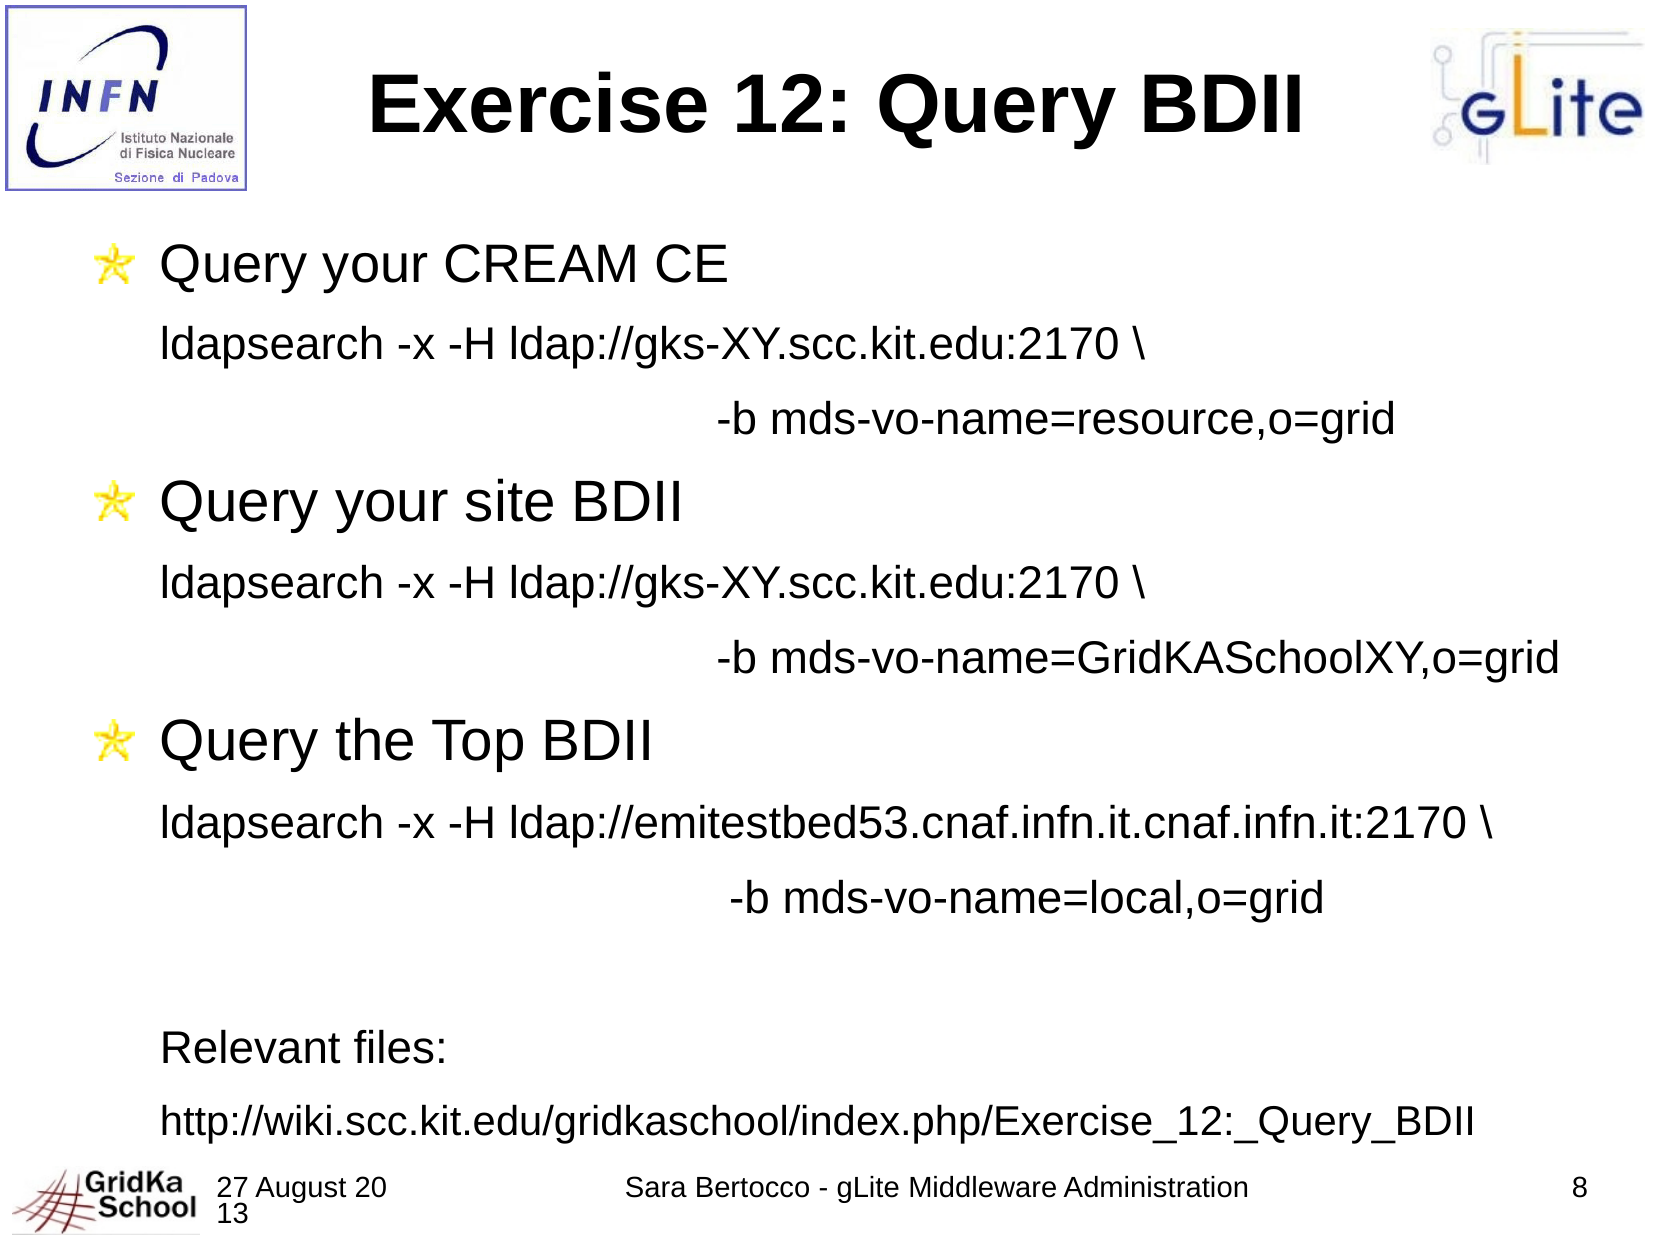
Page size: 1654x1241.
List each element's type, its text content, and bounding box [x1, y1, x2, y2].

title Exercise 12: Query BDII [247, 25, 1623, 183]
picture [5, 5, 247, 191]
picture [12, 1166, 200, 1235]
picture [1430, 28, 1645, 165]
text_box Query your CREAM CE ldapsearch -x -H ldap://gks-XY.scc.kit.edu:2170 \ -b mds-vo-name=resource,o=grid Query your site BDII ldapsearch -x -H ldap://gks-XY.scc.kit.edu:2170 \ -b mds-vo-name=GridKASchoolXY,o=grid Query the Top BDII ldapsearch -x -H ldap://emitestbed53.cnaf.infn.it.cnaf.infn.it:2170 \ -b mds-vo-name=local,o=grid Relevant files: http://wiki.scc.kit.edu/gridkaschool/index.php/Exercise_12:_Query_BDII [79, 225, 1623, 1152]
